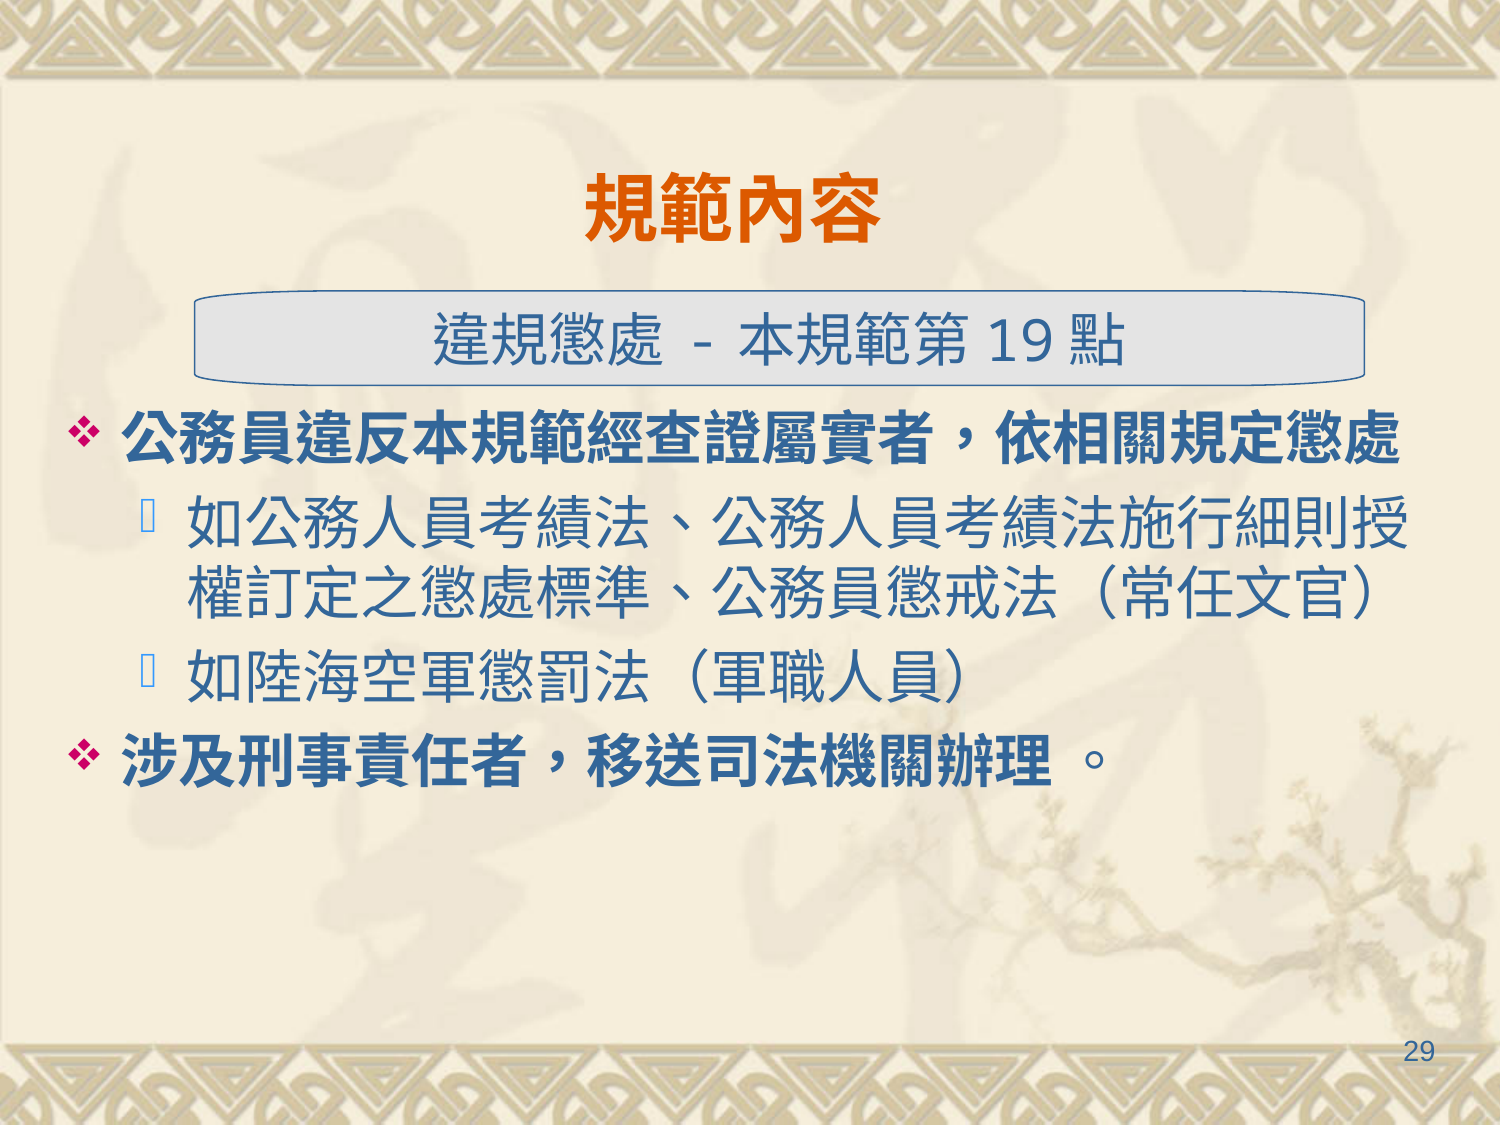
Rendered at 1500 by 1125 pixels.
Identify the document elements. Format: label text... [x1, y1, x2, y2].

picture [0, 0, 1500, 1125]
text_box <編號> [1074, 1024, 1451, 1103]
list 公務員違反本規範經查證屬實者，依相關規定懲處 如公務人員考績法、公務人員考績法施行細則授權訂定之懲處標準、公務員懲戒法（常任文官） 如陸海空軍懲罰法（軍職人員） 涉及刑事責任者，移送司法機關辦理 。 [49, 394, 1451, 1001]
title 規範內容 [525, 148, 942, 264]
text_box 違規懲處 -本規範第19點 [194, 290, 1365, 386]
